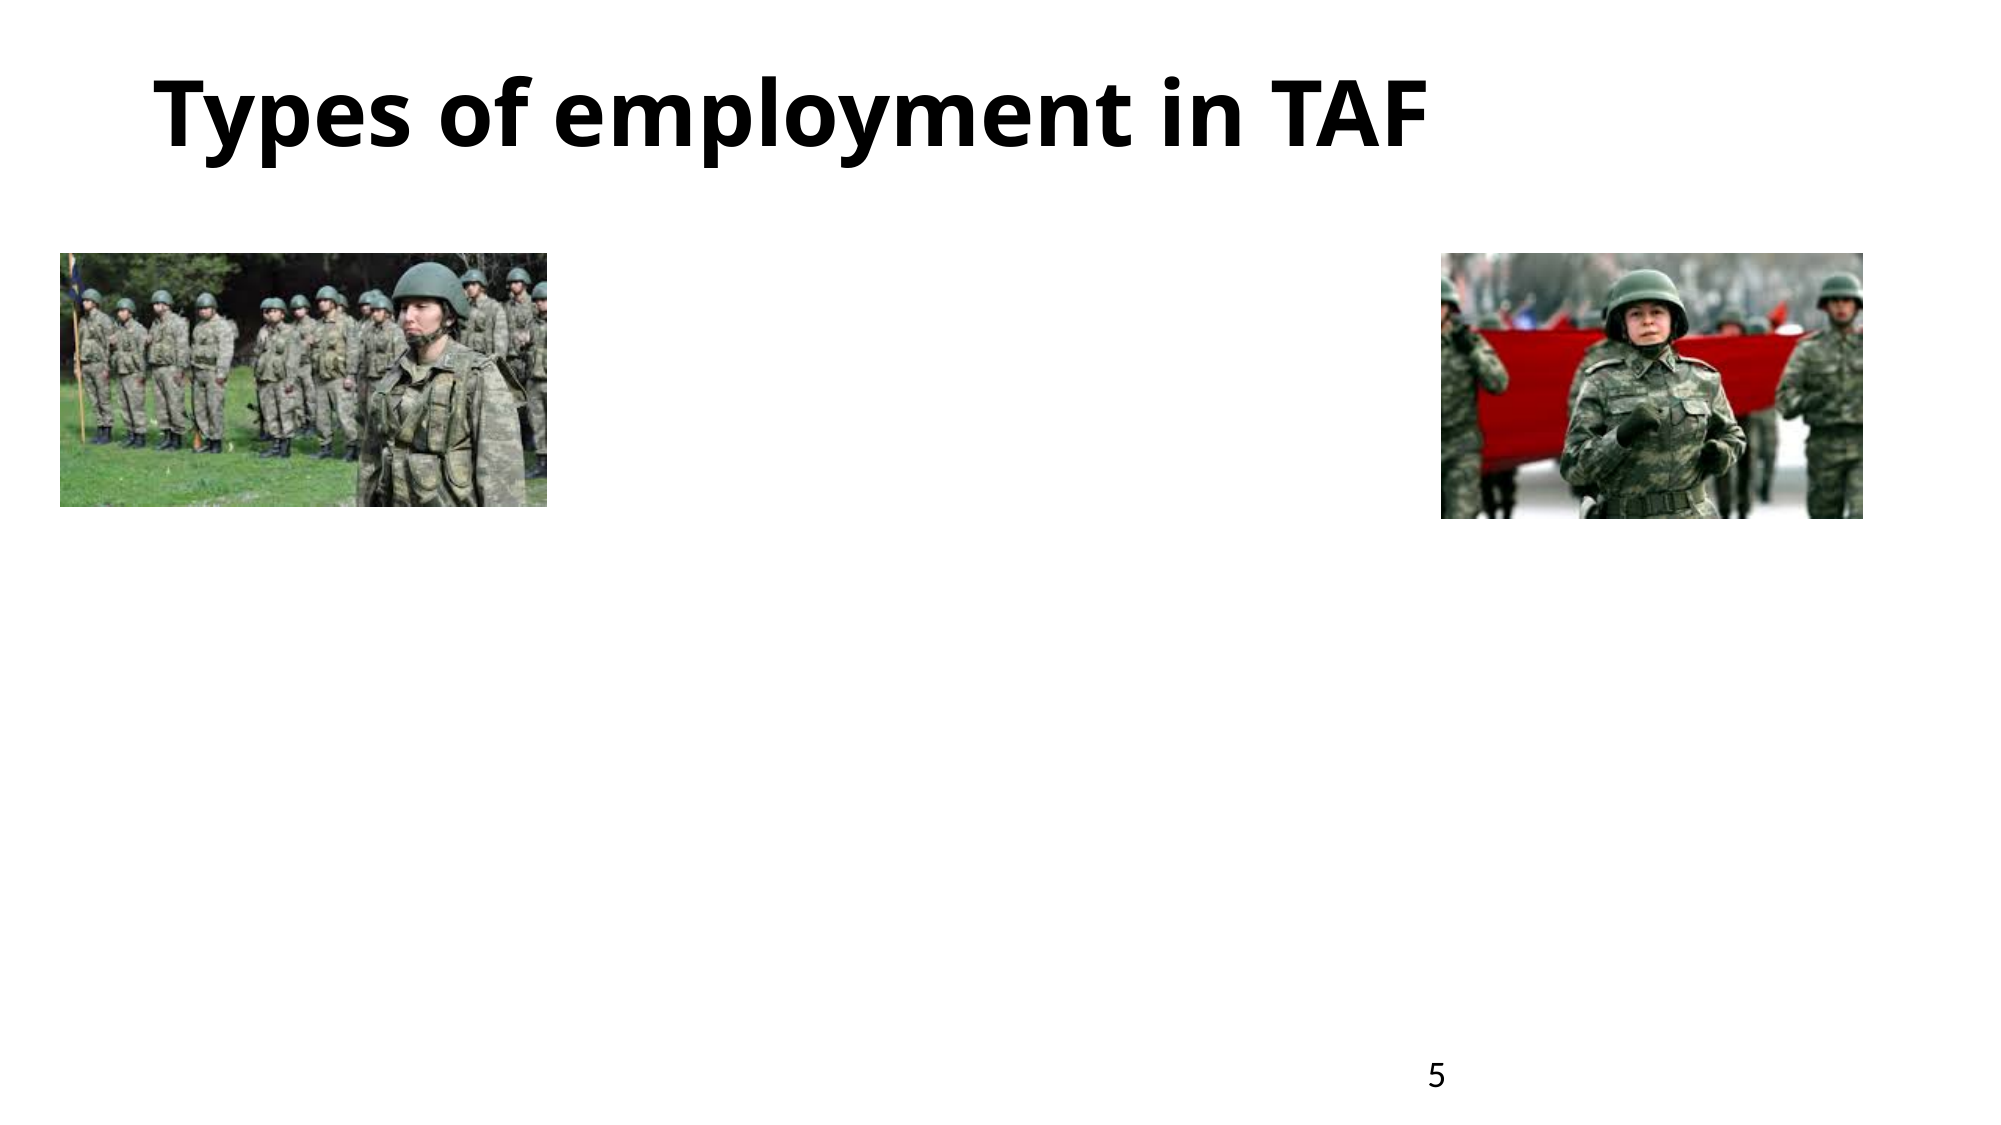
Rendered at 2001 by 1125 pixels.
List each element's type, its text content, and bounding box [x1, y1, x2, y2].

title Types of employment in TAF [137, 59, 1863, 253]
slide_number <number> [1412, 1042, 1863, 1103]
picture [60, 253, 1863, 968]
